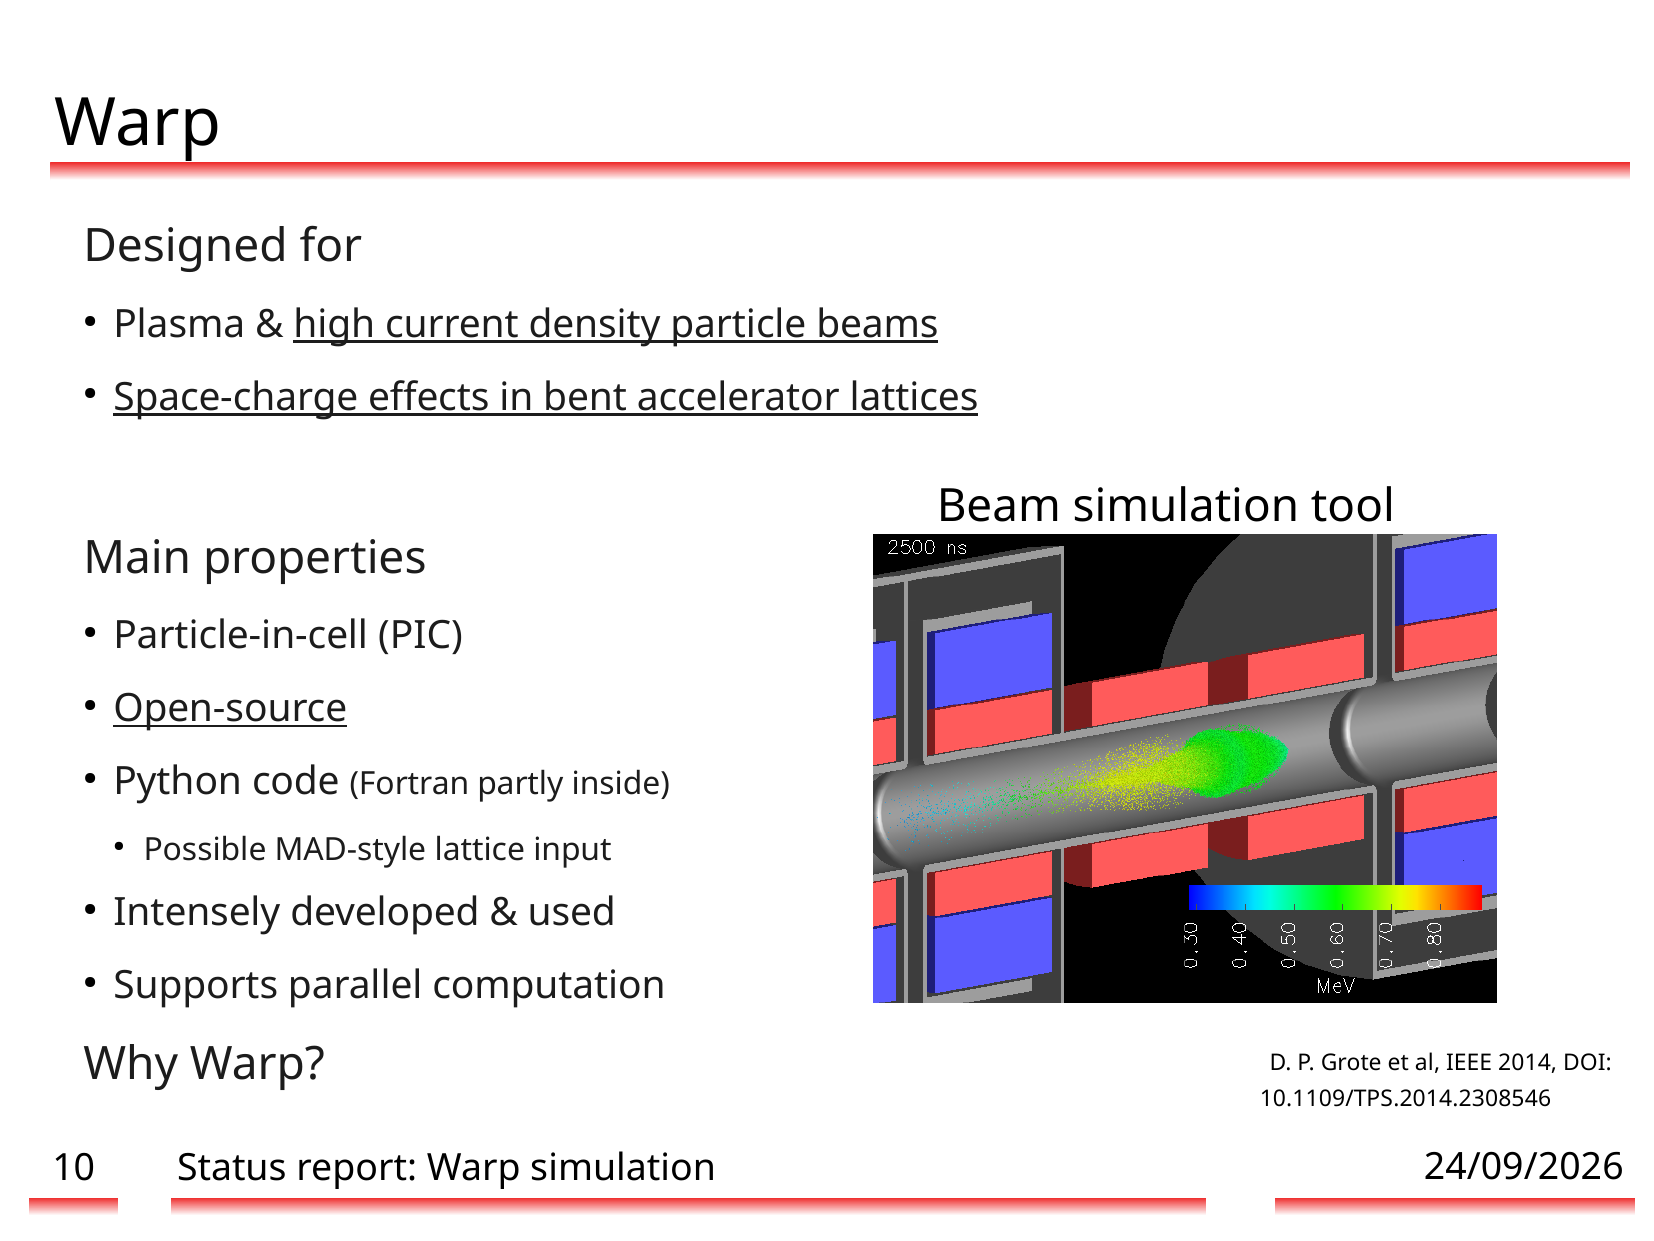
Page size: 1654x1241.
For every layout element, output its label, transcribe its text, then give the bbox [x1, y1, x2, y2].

list Designed for Plasma & high current density particle beams Space-charge effects in bent accelerator lattices Main properties Particle-in-cell (PIC) Open-source Python code (Fortran partly inside) Possible MAD-style lattice input Intensely developed & used Supports parallel computation Why Warp? [53, 212, 1606, 1096]
text_box D. P. Grote et al, IEEE 2014, DOI: 10.1109/TPS.2014.2308546 [1245, 1023, 1654, 1109]
picture [873, 534, 1497, 1003]
text_box Beam simulation tool [922, 465, 1463, 534]
title Warp [54, 17, 1591, 166]
